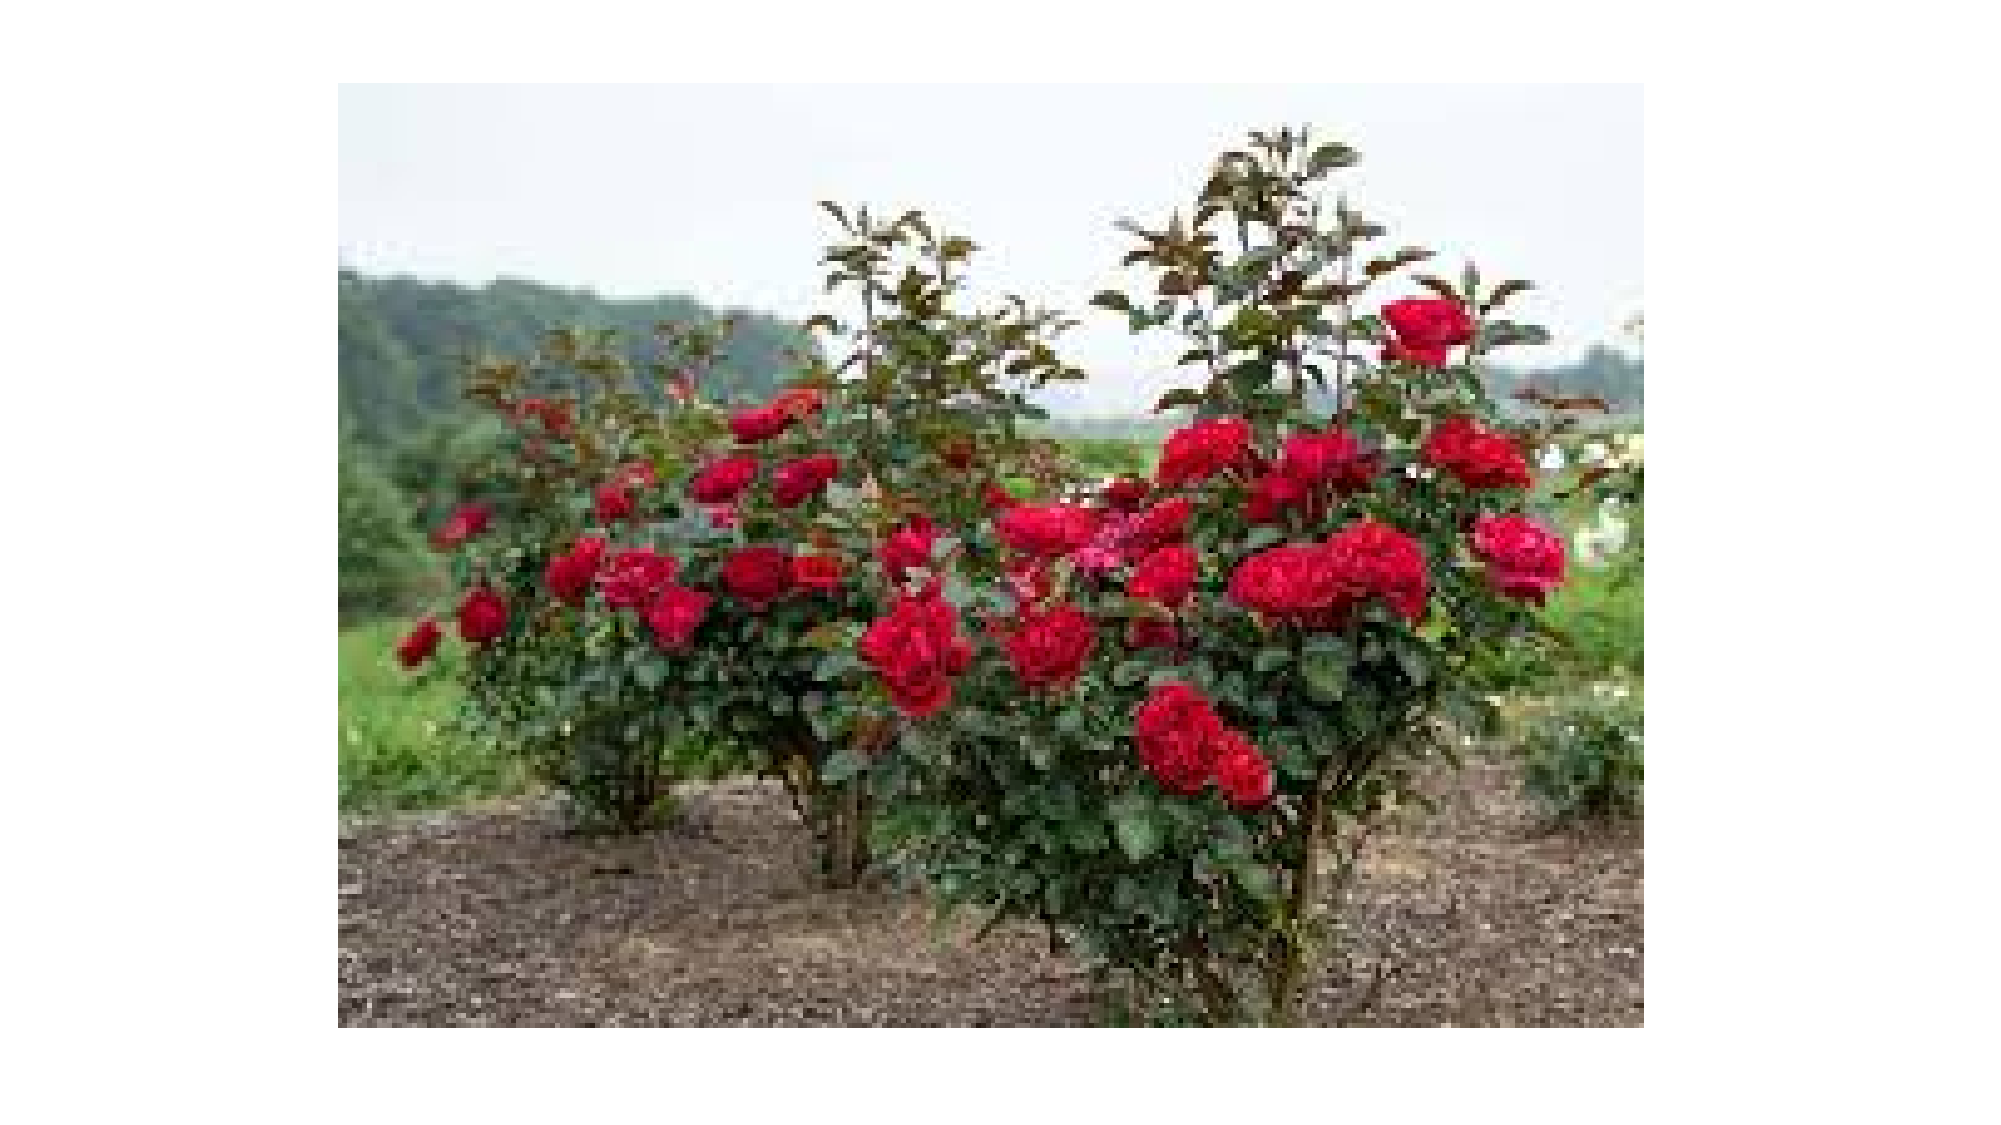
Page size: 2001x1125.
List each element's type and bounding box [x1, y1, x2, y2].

picture [338, 83, 1644, 1028]
